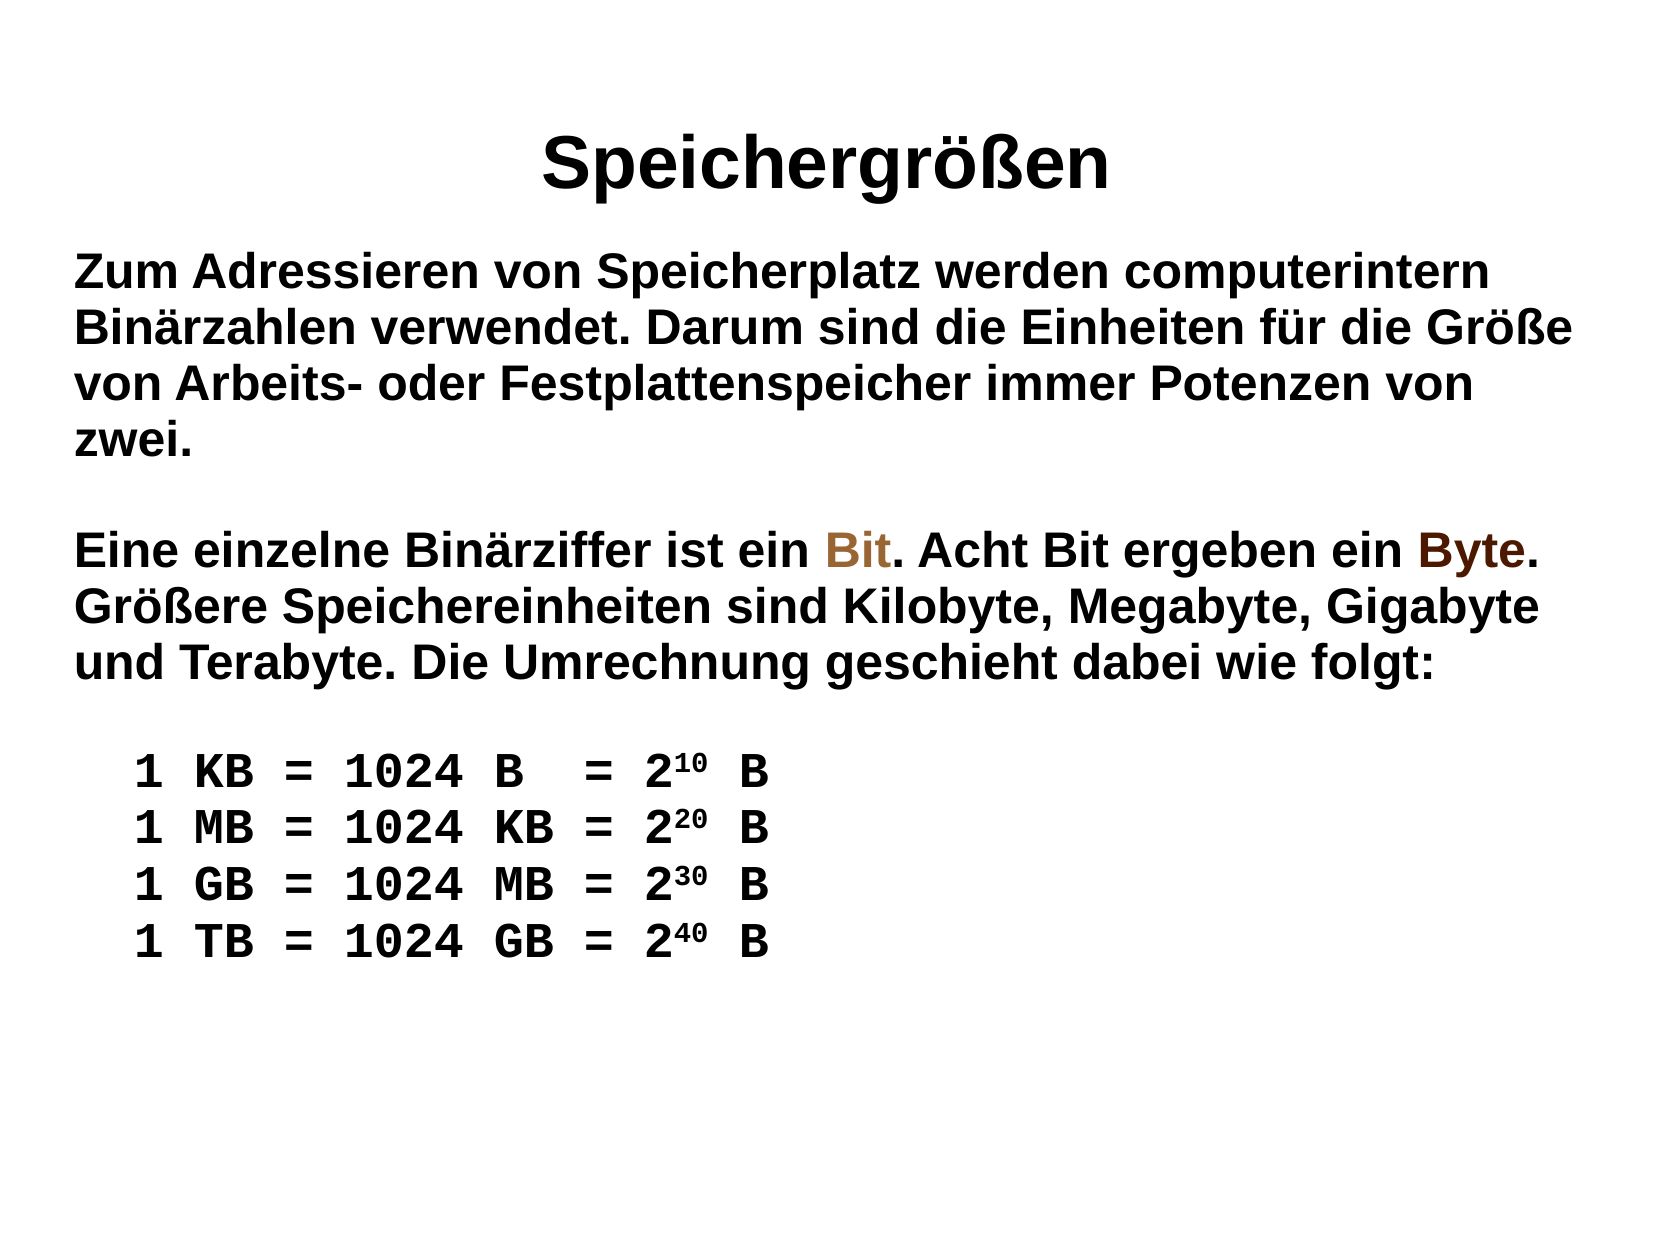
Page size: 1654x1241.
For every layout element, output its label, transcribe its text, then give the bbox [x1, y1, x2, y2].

title Speichergrößen [88, 78, 1565, 236]
text_box Zum Adressieren von Speicherplatz werden computerintern Binärzahlen verwendet. Darum sind die Einheiten für die Größe von Arbeits- oder Festplattenspeicher immer Potenzen von zwei. Eine einzelne Binärziffer ist ein Bit. Acht Bit ergeben ein Byte. Größere Speichereinheiten sind Kilobyte, Megabyte, Gigabyte und Terabyte. Die Umrechnung geschieht dabei wie folgt: 1 KB = 1024 B = 210 B 1 MB = 1024 KB = 220 B 1 GB = 1024 MB = 230 B 1 TB = 1024 GB = 240 B [59, 236, 1595, 1005]
